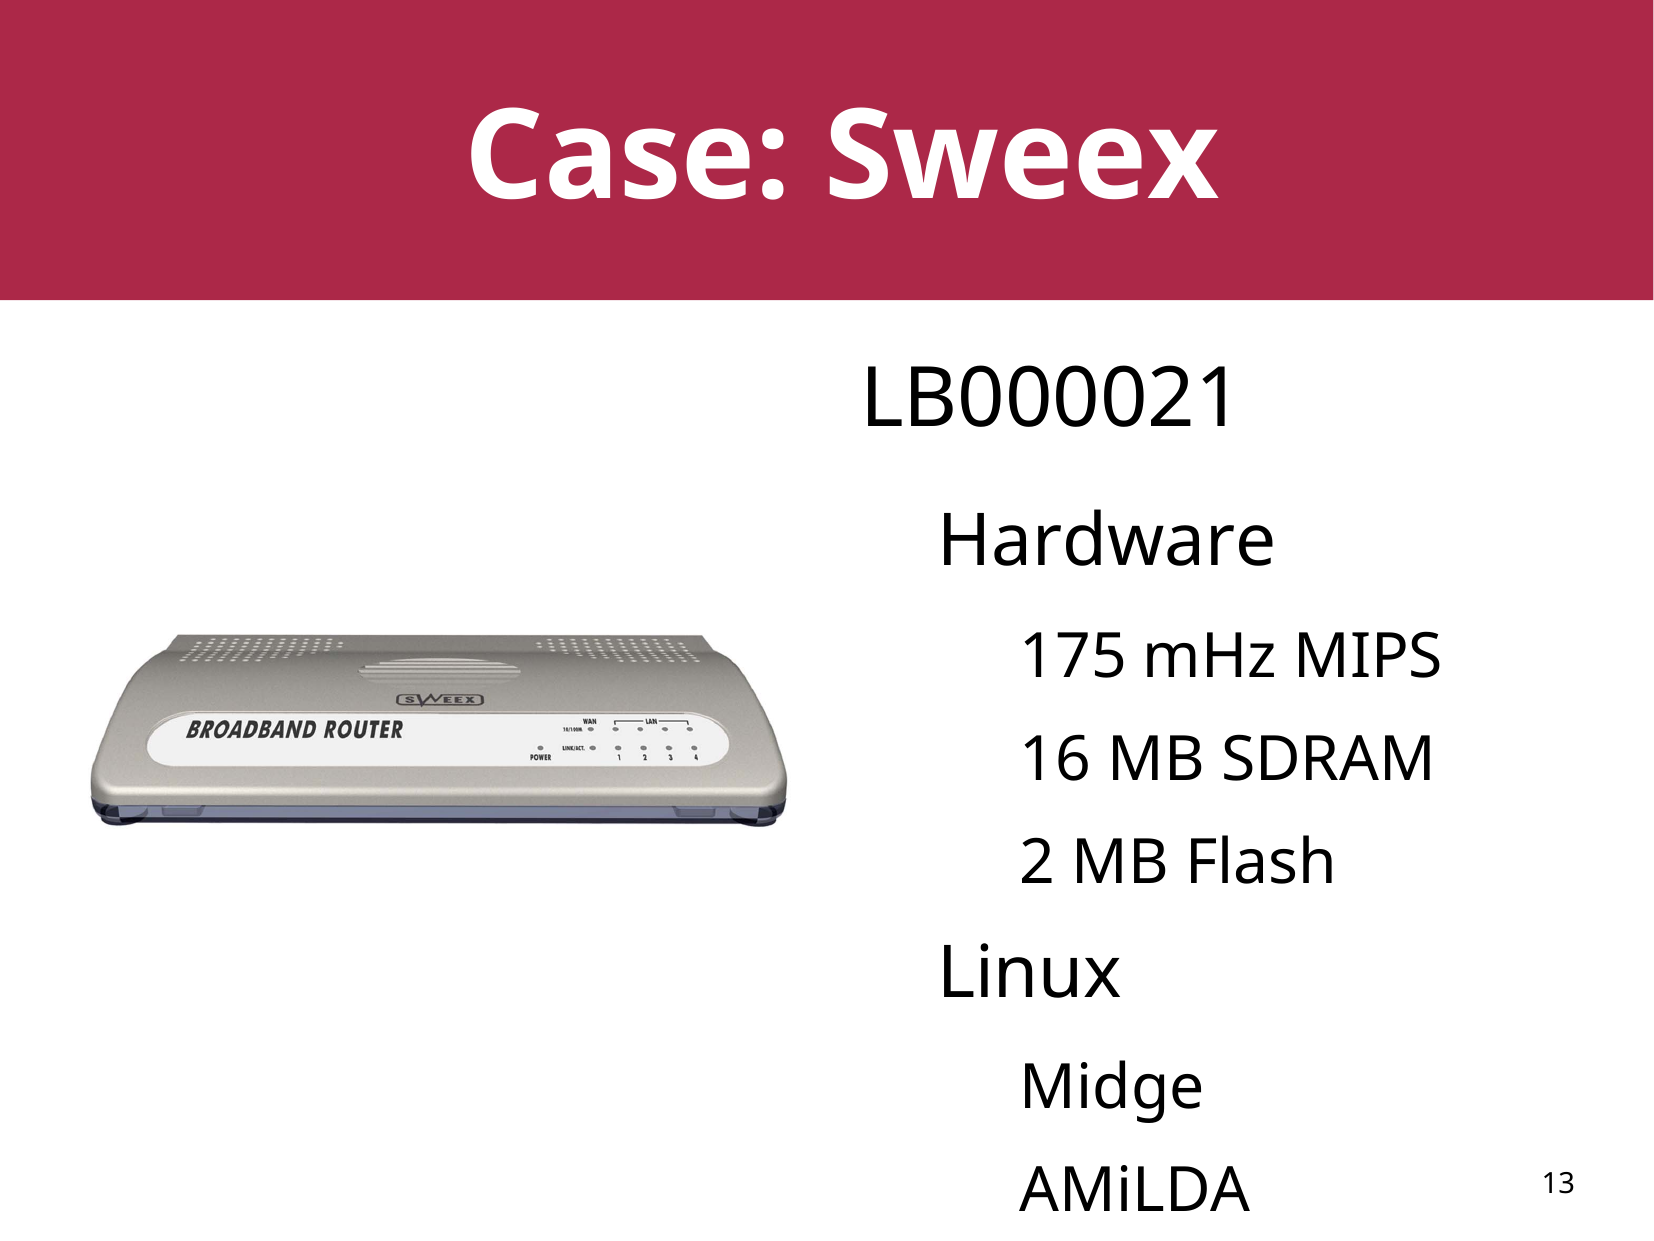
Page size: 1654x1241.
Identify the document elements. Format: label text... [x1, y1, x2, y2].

picture [75, 625, 807, 837]
title Case: Sweex [75, 0, 1576, 301]
list LB000021 Hardware 175 mHz MIPS 16 MB SDRAM 2 MB Flash Linux Midge AMiLDA [842, 337, 1538, 1139]
